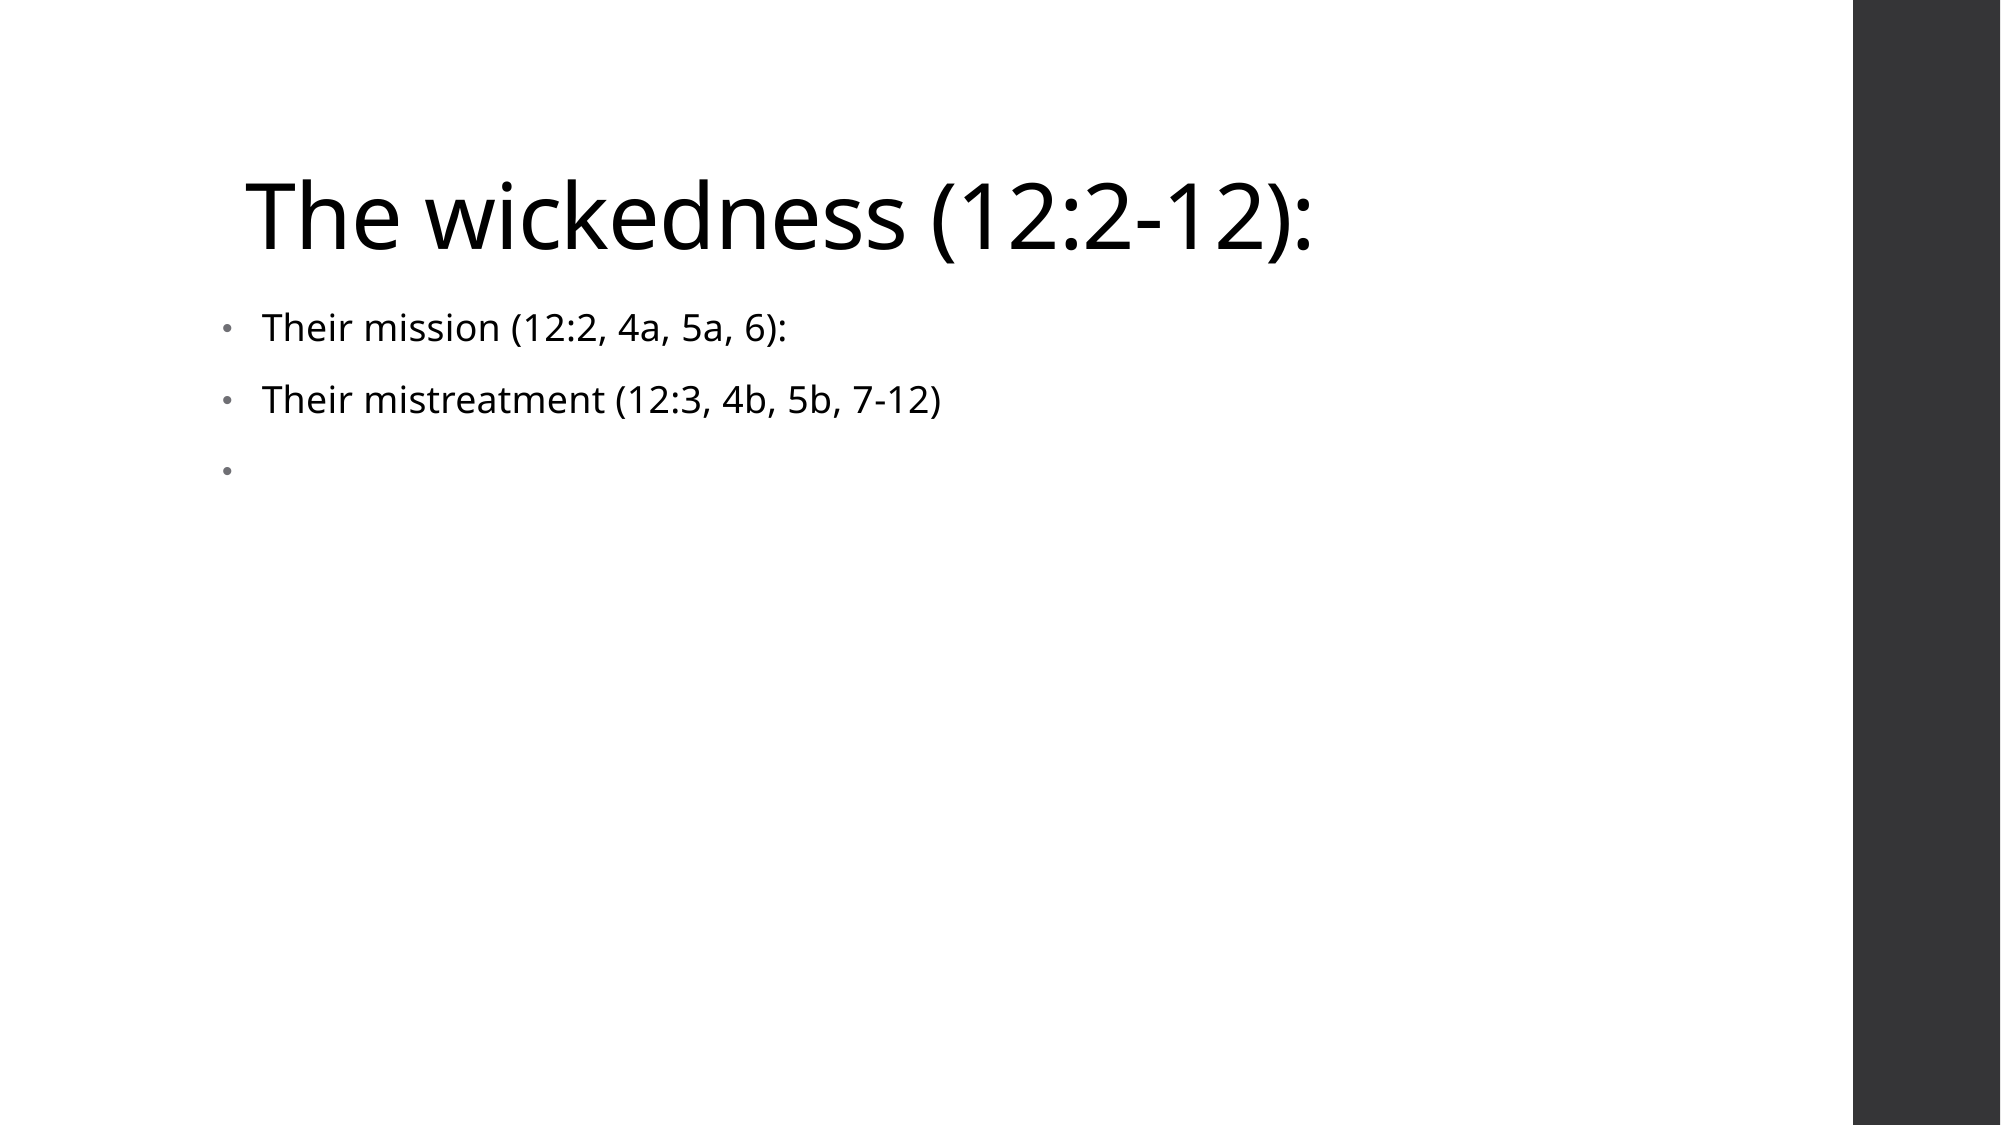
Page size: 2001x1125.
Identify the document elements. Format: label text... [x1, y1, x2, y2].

list Their mission (12:2, 4a, 5a, 6): Their mistreatment (12:3, 4b, 5b, 7-12) [206, 299, 1617, 1014]
title The wickedness (12:2-12): [206, 60, 1797, 278]
